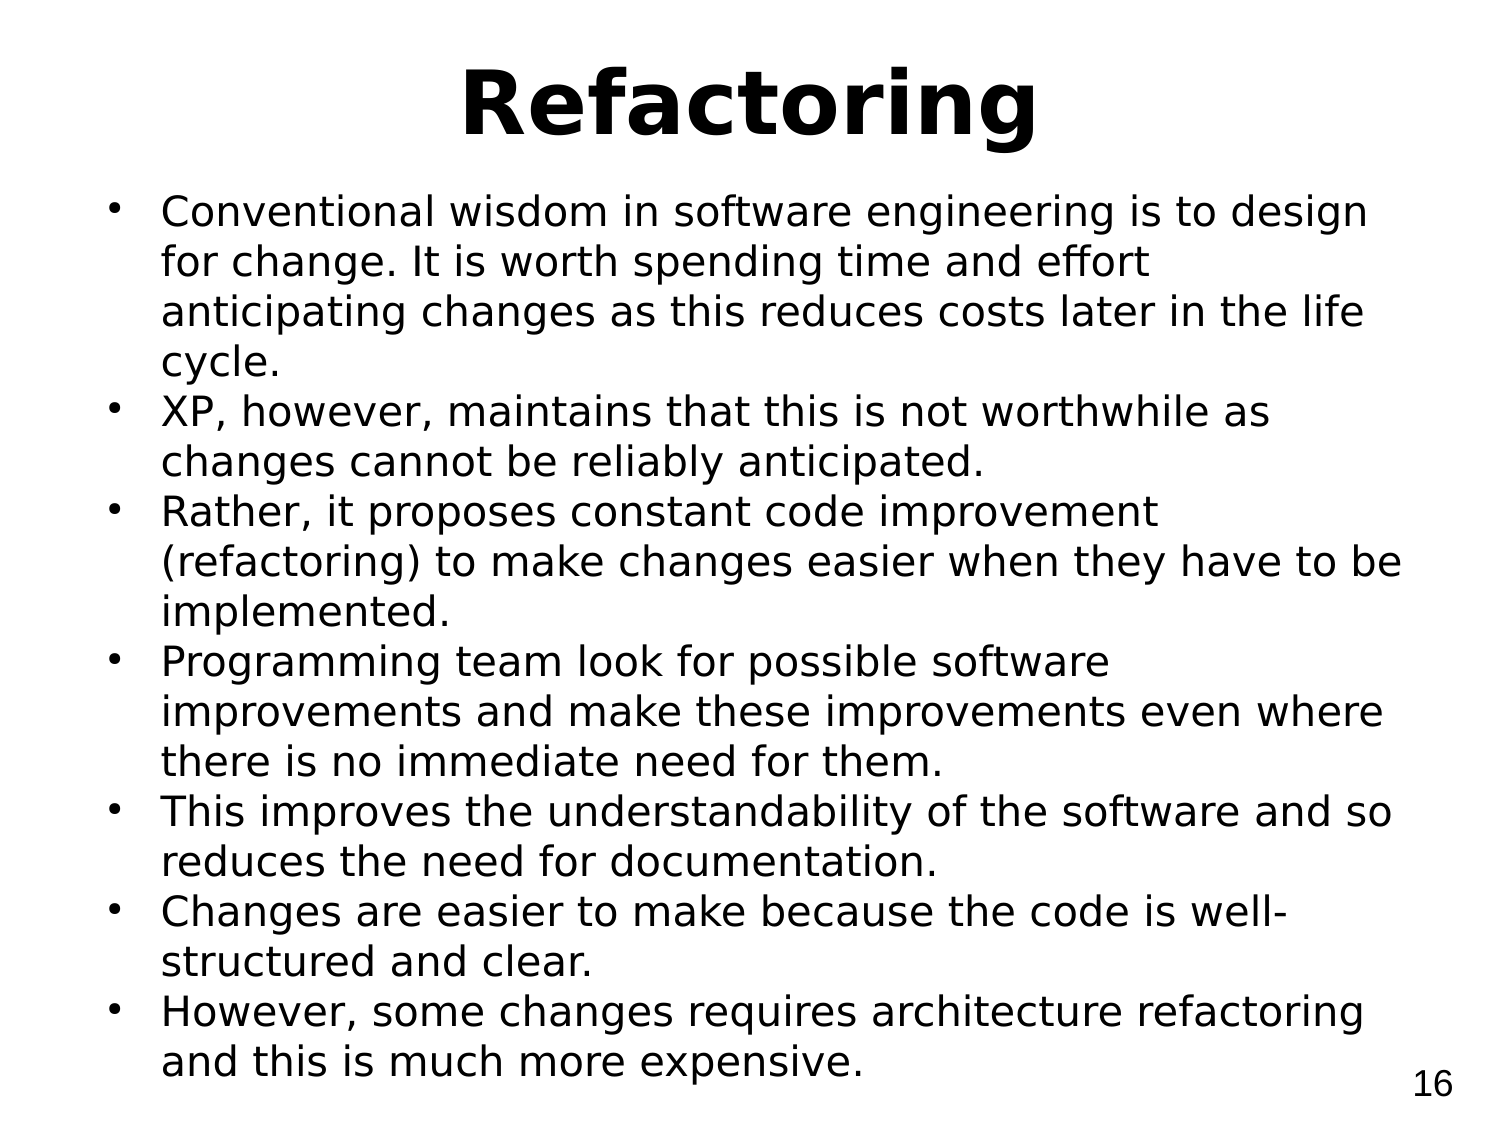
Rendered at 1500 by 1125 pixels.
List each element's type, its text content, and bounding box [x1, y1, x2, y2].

title Refactoring [75, 33, 1425, 166]
list Conventional wisdom in software engineering is to design for change. It is worth spending time and effort anticipating changes as this reduces costs later in the life cycle. XP, however, maintains that this is not worthwhile as changes cannot be reliably anticipated. Rather, it proposes constant code improvement (refactoring) to make changes easier when they have to be implemented. Programming team look for possible software improvements and make these improvements even where there is no immediate need for them. This improves the understandability of the software and so reduces the need for documentation. Changes are easier to make because the code is well-structured and clear. However, some changes requires architecture refactoring and this is much more expensive. [75, 177, 1425, 1034]
